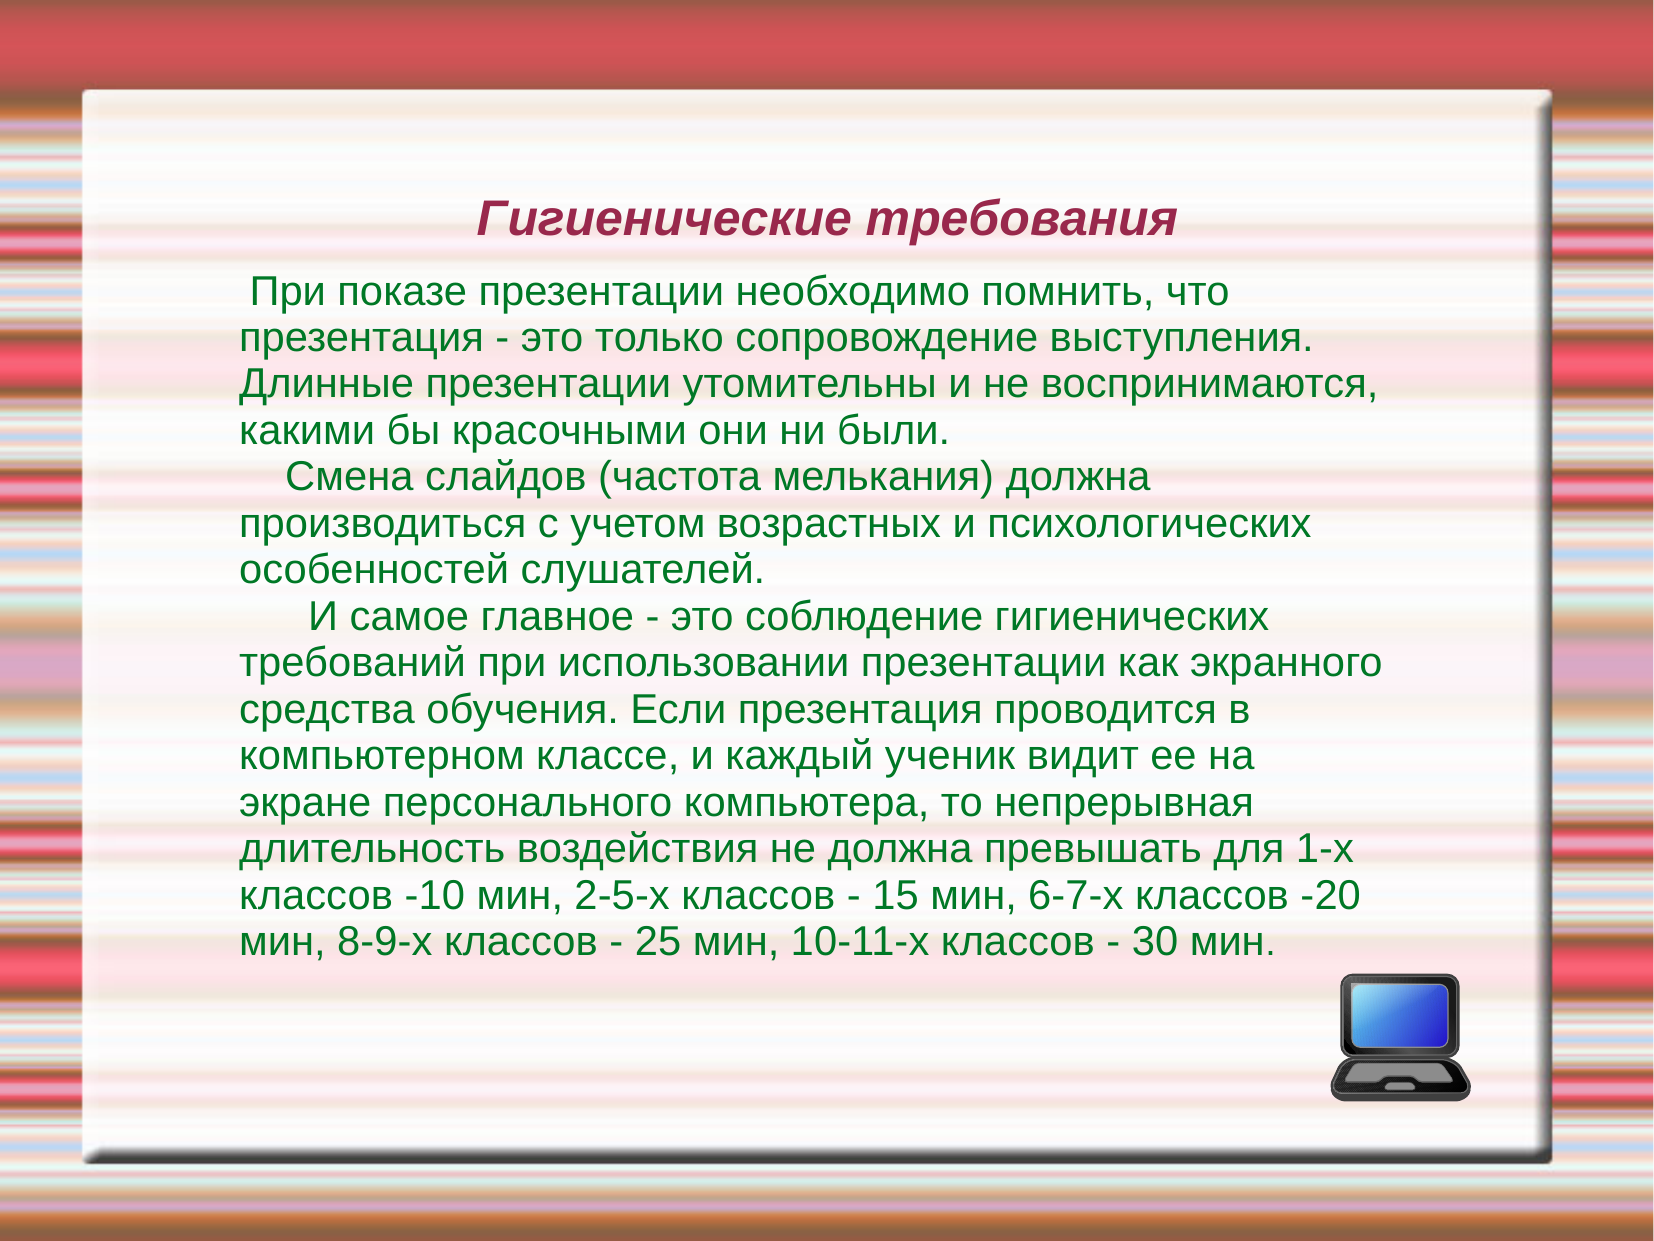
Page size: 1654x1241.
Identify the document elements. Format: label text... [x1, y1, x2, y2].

text_box При показе презентации необходимо помнить, что презентация - это только сопровождение выступления. Длинные презентации утомительны и не воспринимаются, какими бы красочными они ни были. Смена слайдов (частота мелькания) должна производиться с учетом возрастных и психологических особенностей слушателей. И самое главное - это соблюдение гигиенических требований при использовании презентации как экранного средства обучения. Если презентация проводится в компьютерном классе, и каждый ученик видит ее на экране персонального компьютера, то непрерывная длительность воздействия не должна превышать для 1-х классов -10 мин, 2-5-х классов - 15 мин, 6-7-х классов -20 мин, 8-9-х классов - 25 мин, 10-11-х классов - 30 мин. [224, 259, 1406, 1123]
picture [0, 0, 1654, 1241]
title Гигиенические требования [121, 114, 1534, 322]
